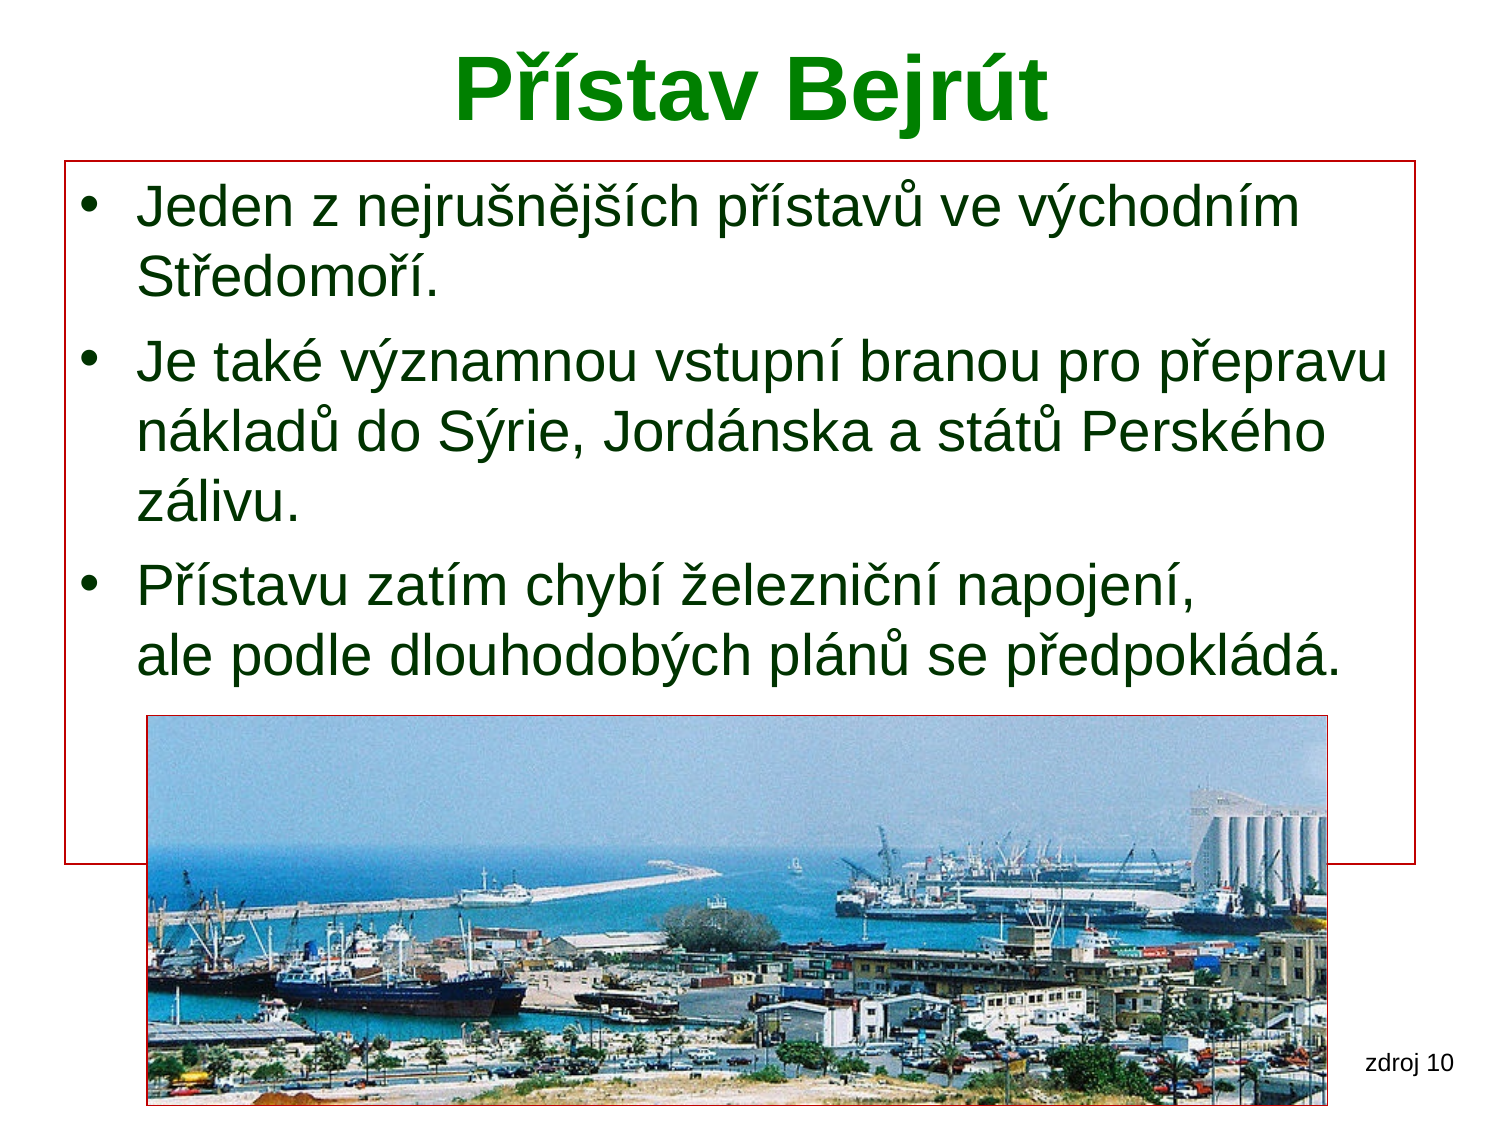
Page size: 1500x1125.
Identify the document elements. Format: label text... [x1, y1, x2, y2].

list Jeden z nejrušnějších přístavů ve východním Středomoří. Je také významnou vstupní branou pro přepravu nákladů do Sýrie, Jordánska a států Perského zálivu. Přístavu zatím chybí železniční napojení, ale podle dlouhodobých plánů se předpokládá. [64, 160, 1415, 864]
title Přístav Bejrút [76, 21, 1427, 147]
picture [147, 716, 1327, 1105]
text_box zdroj 10 [1341, 1038, 1478, 1085]
